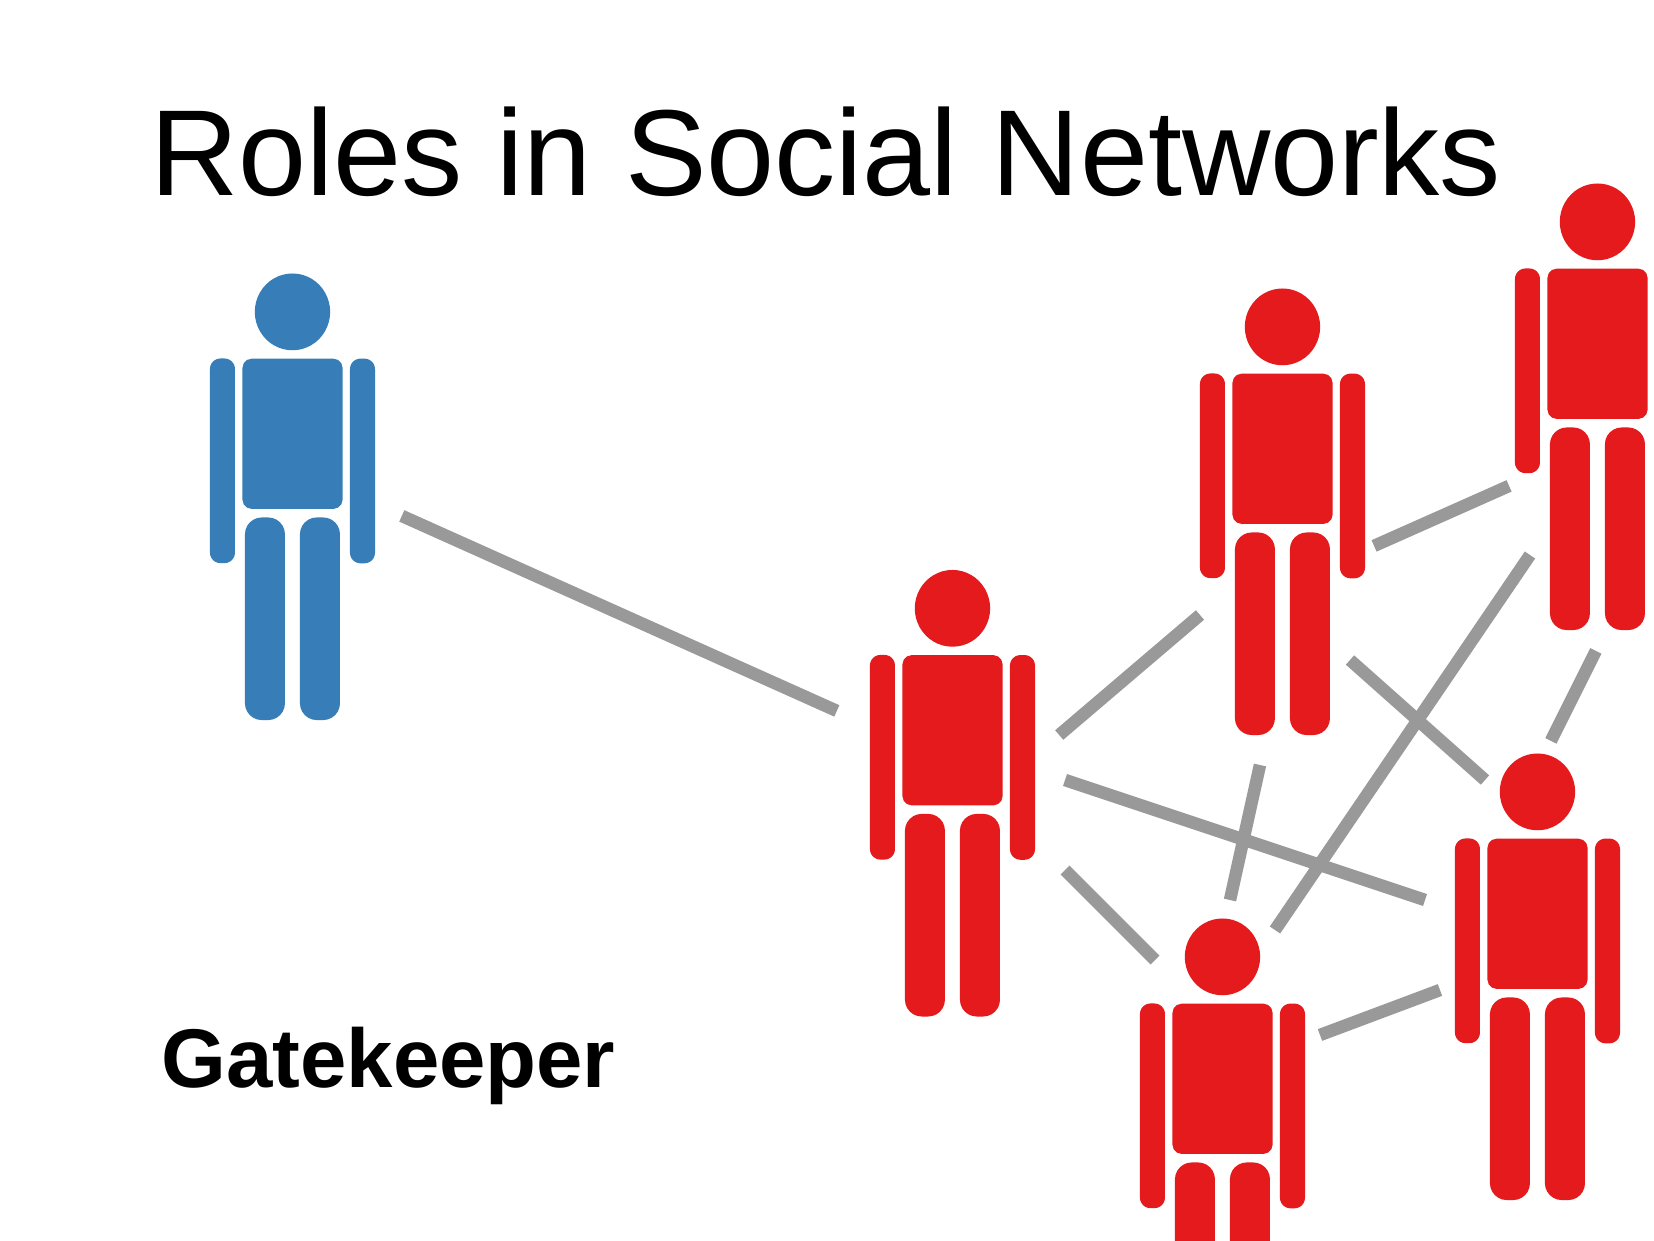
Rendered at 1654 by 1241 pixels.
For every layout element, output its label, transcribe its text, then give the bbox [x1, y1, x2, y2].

text_box Gatekeeper [147, 1005, 631, 1098]
text_box [1172, 1003, 1273, 1154]
text_box [1489, 997, 1530, 1201]
text_box [1594, 838, 1621, 1044]
text_box [1244, 288, 1321, 366]
title Roles in Social Networks [82, 49, 1571, 257]
text_box [914, 569, 991, 647]
text_box [959, 813, 1000, 1017]
text_box [209, 358, 235, 564]
text_box [1487, 838, 1588, 989]
text_box [1559, 183, 1636, 261]
text_box [1339, 373, 1366, 579]
text_box [1184, 918, 1261, 996]
text_box [1279, 1003, 1306, 1209]
text_box [1229, 1162, 1270, 1241]
text_box [299, 517, 340, 721]
text_box [904, 813, 945, 1017]
text_box [1232, 373, 1333, 524]
text_box [1604, 427, 1645, 631]
text_box [902, 655, 1003, 806]
text_box [1234, 532, 1275, 736]
text_box [1499, 753, 1576, 831]
text_box [242, 358, 343, 509]
text_box [1544, 997, 1585, 1201]
text_box [869, 654, 895, 860]
text_box [1289, 532, 1330, 736]
text_box [244, 517, 285, 721]
text_box [254, 273, 331, 351]
text_box [1454, 838, 1480, 1044]
text_box [1009, 655, 1036, 860]
text_box [1139, 1003, 1165, 1209]
text_box [1174, 1162, 1215, 1241]
text_box [1547, 268, 1648, 419]
text_box [349, 358, 376, 564]
text_box [1549, 427, 1590, 631]
text_box [1199, 373, 1225, 579]
text_box [1514, 268, 1540, 474]
